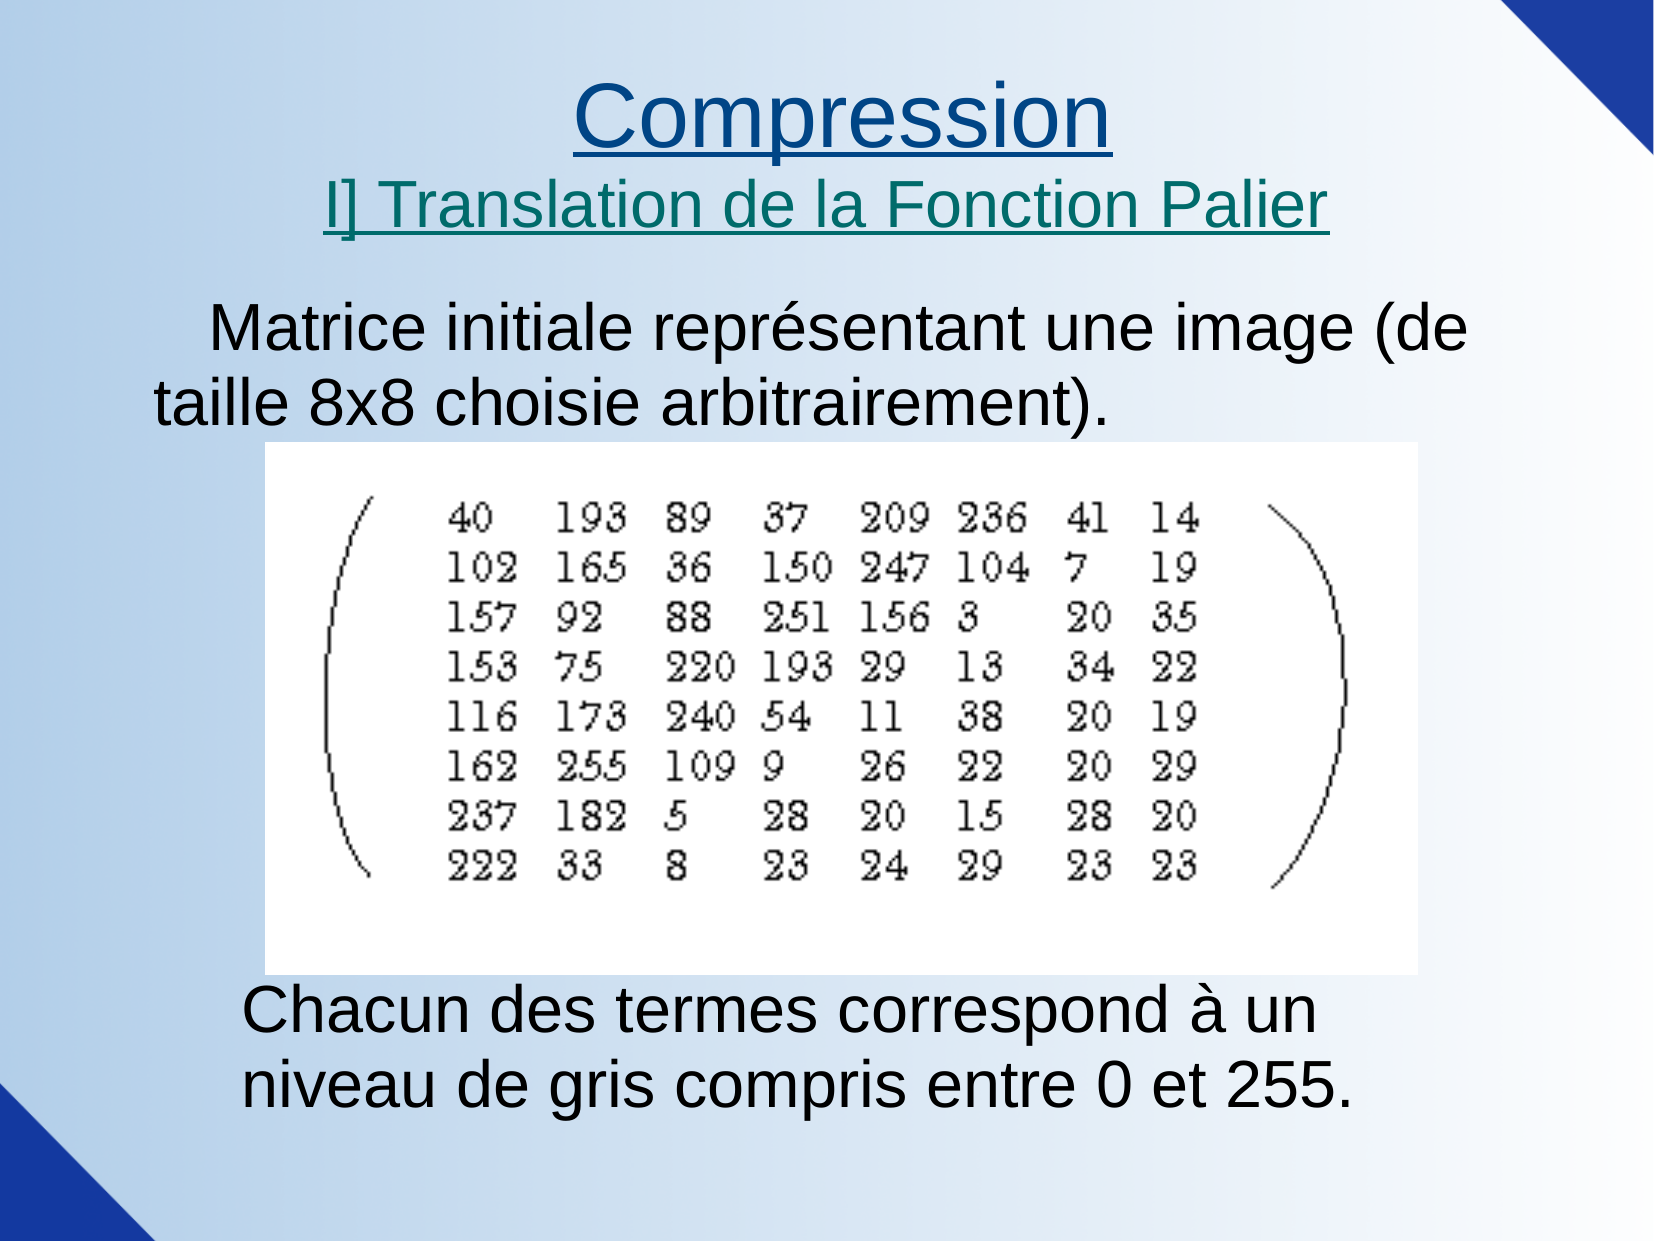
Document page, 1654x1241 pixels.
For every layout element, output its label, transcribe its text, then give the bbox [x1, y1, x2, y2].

list Chacun des termes correspond à un niveau de gris compris entre 0 et 255. [170, 972, 1506, 1123]
list Matrice initiale représentant une image (de taille 8x8 choisie arbitrairement). [82, 290, 1565, 473]
picture [0, 0, 1654, 1241]
title Compression I] Translation de la Fonction Palier [82, 49, 1571, 257]
